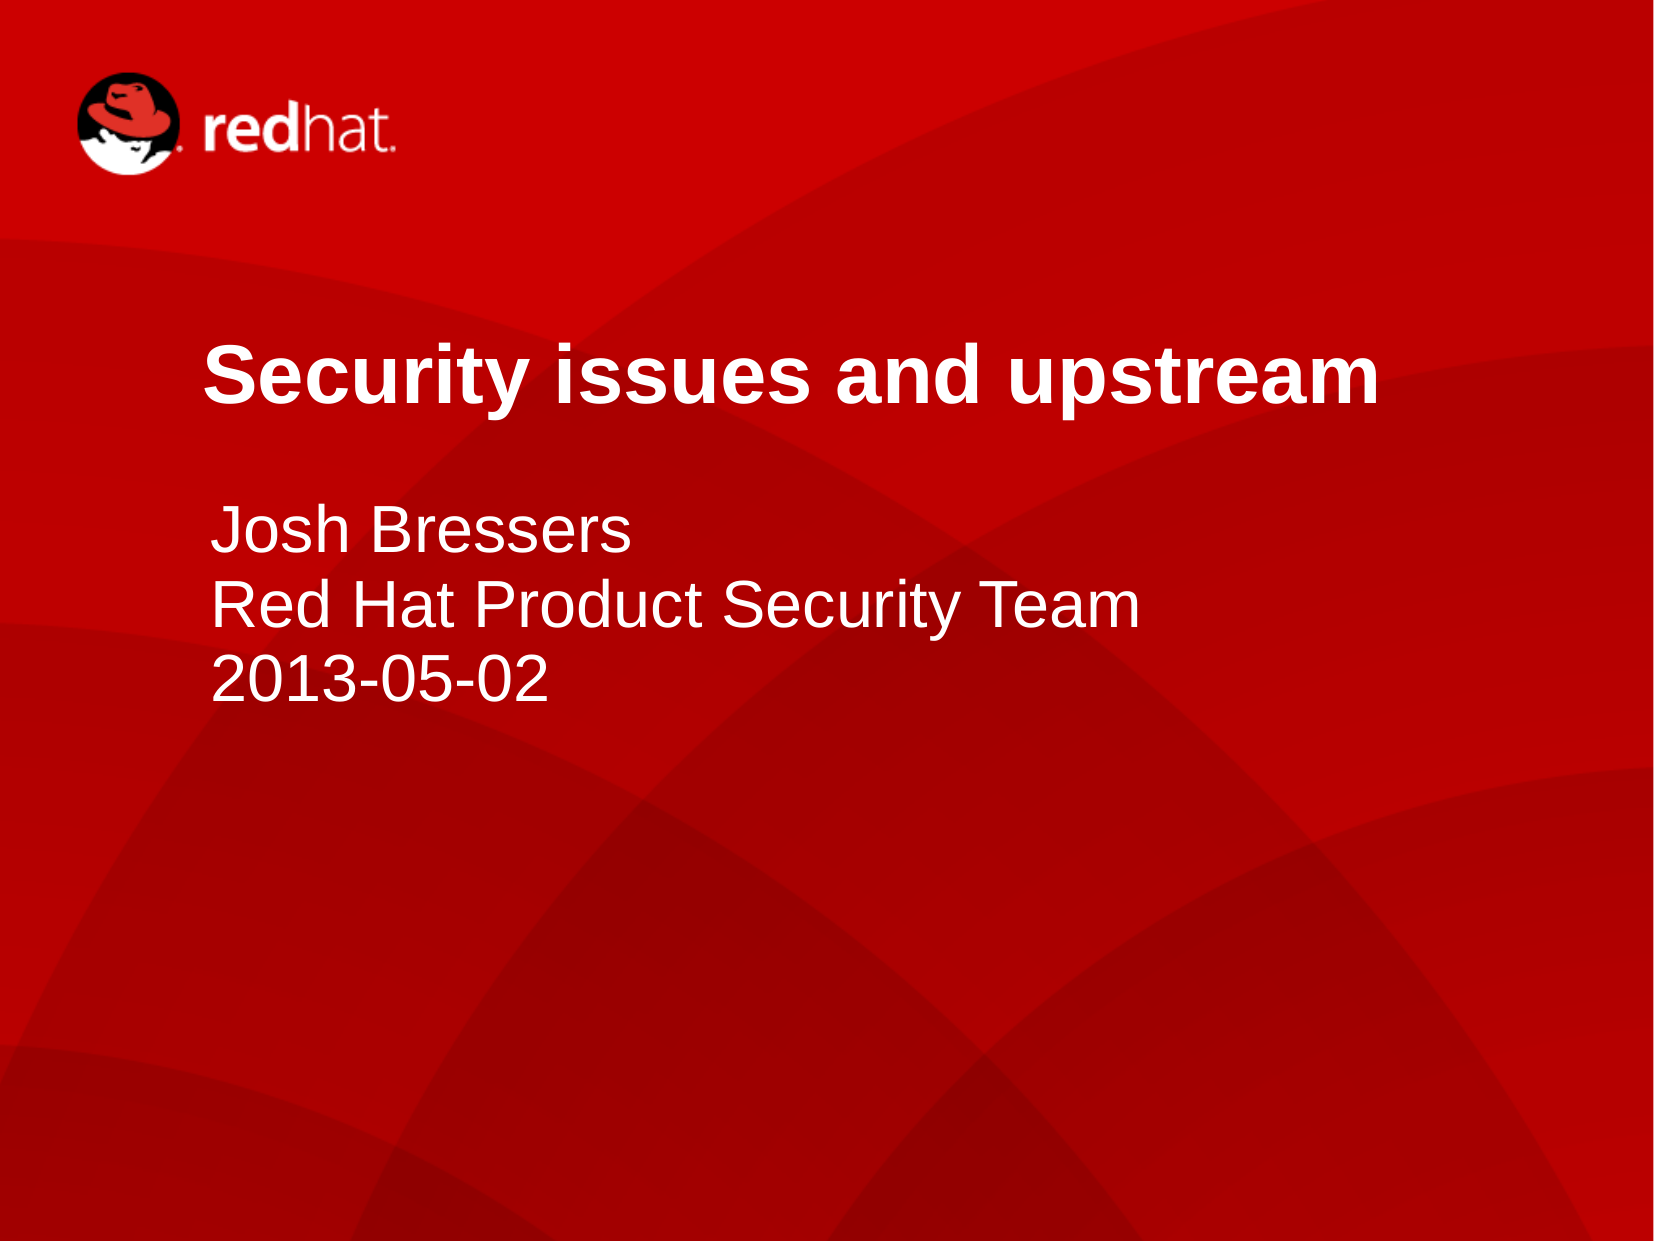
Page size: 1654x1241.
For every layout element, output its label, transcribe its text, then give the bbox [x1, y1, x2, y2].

text_box Security issues and upstream [187, 297, 1426, 518]
text_box Josh Bressers Red Hat Product Security Team 2013-05-02 [195, 465, 1388, 705]
picture [0, 0, 1654, 1241]
